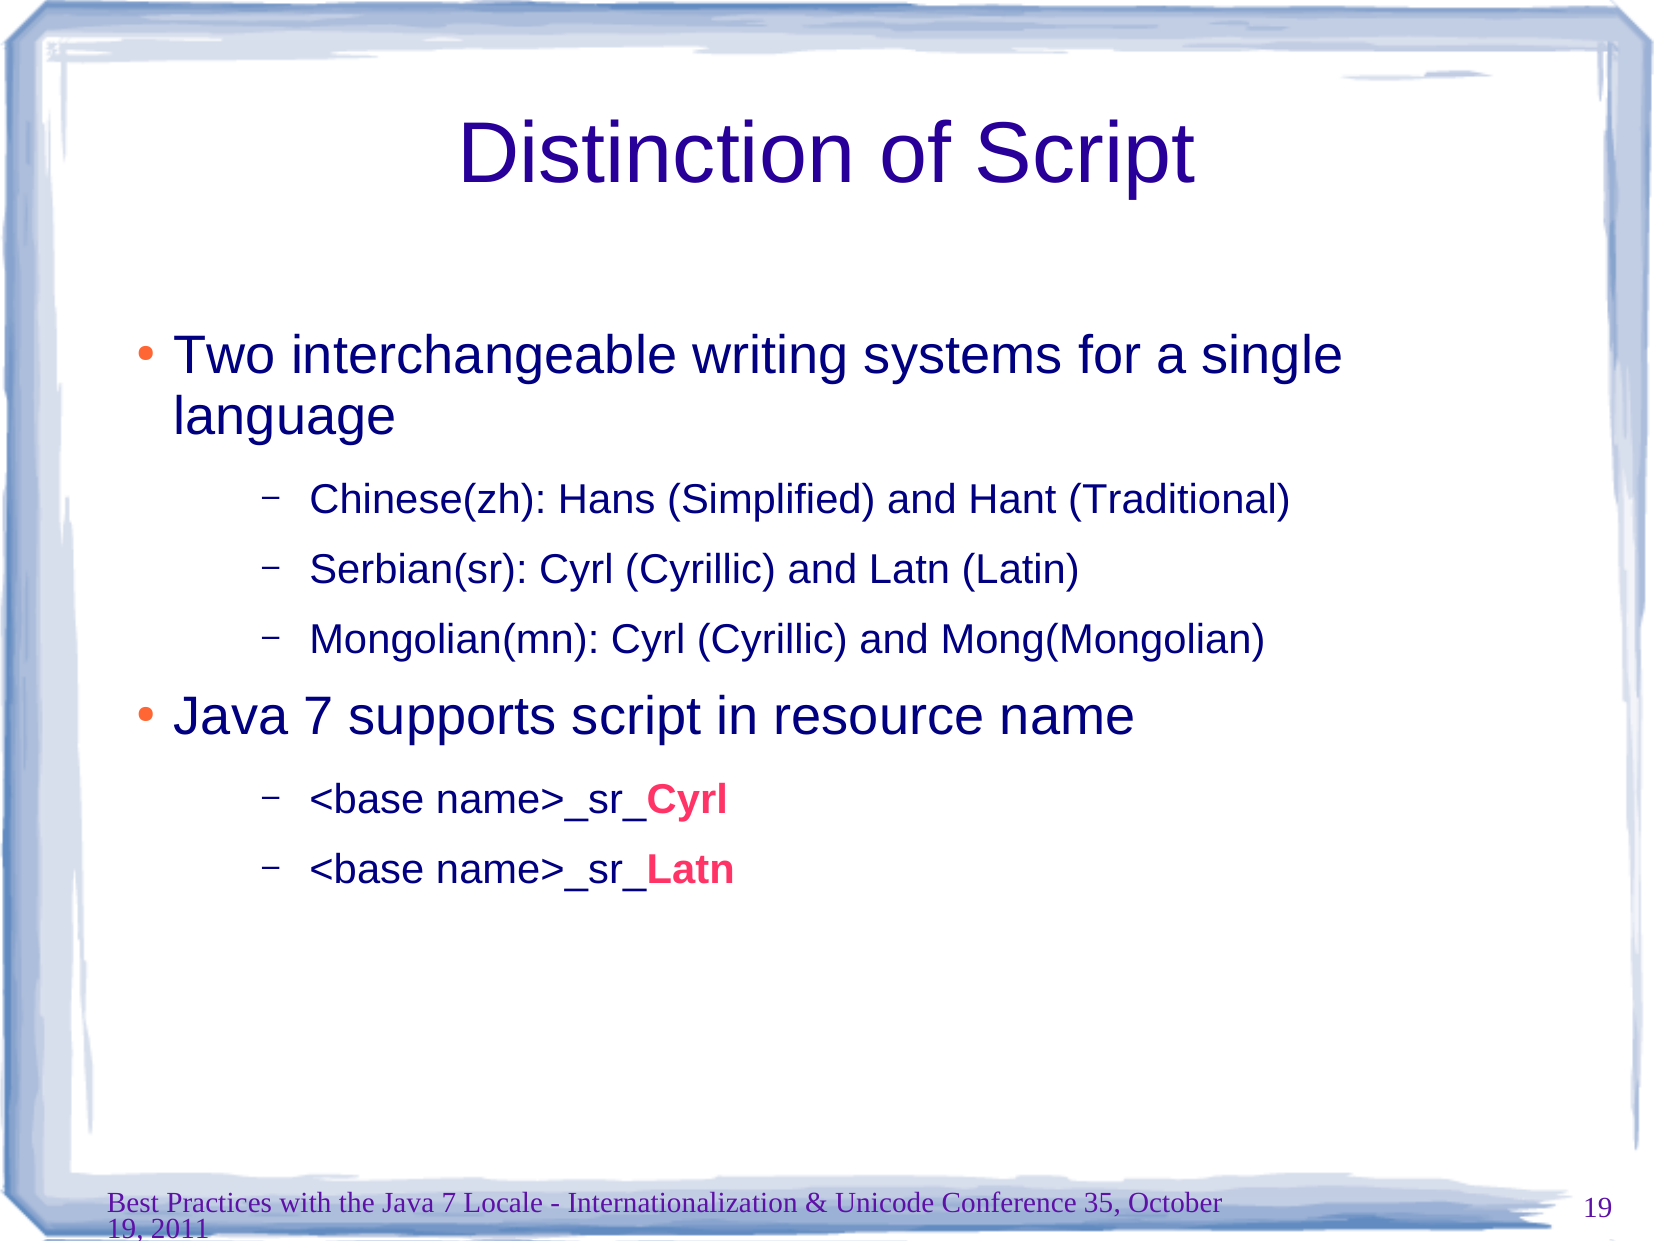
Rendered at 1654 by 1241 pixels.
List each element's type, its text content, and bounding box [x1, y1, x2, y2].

list Two interchangeable writing systems for a single language Chinese(zh): Hans (Simplified) and Hant (Traditional) Serbian(sr): Cyrl (Cyrillic) and Latn (Latin) Mongolian(mn): Cyrl (Cyrillic) and Mong(Mongolian) Java 7 supports script in resource name <base name>_sr_Cyrl <base name>_sr_Latn [118, 324, 1571, 1144]
title Distinction of Script [82, 49, 1571, 257]
picture [0, 0, 1654, 1241]
